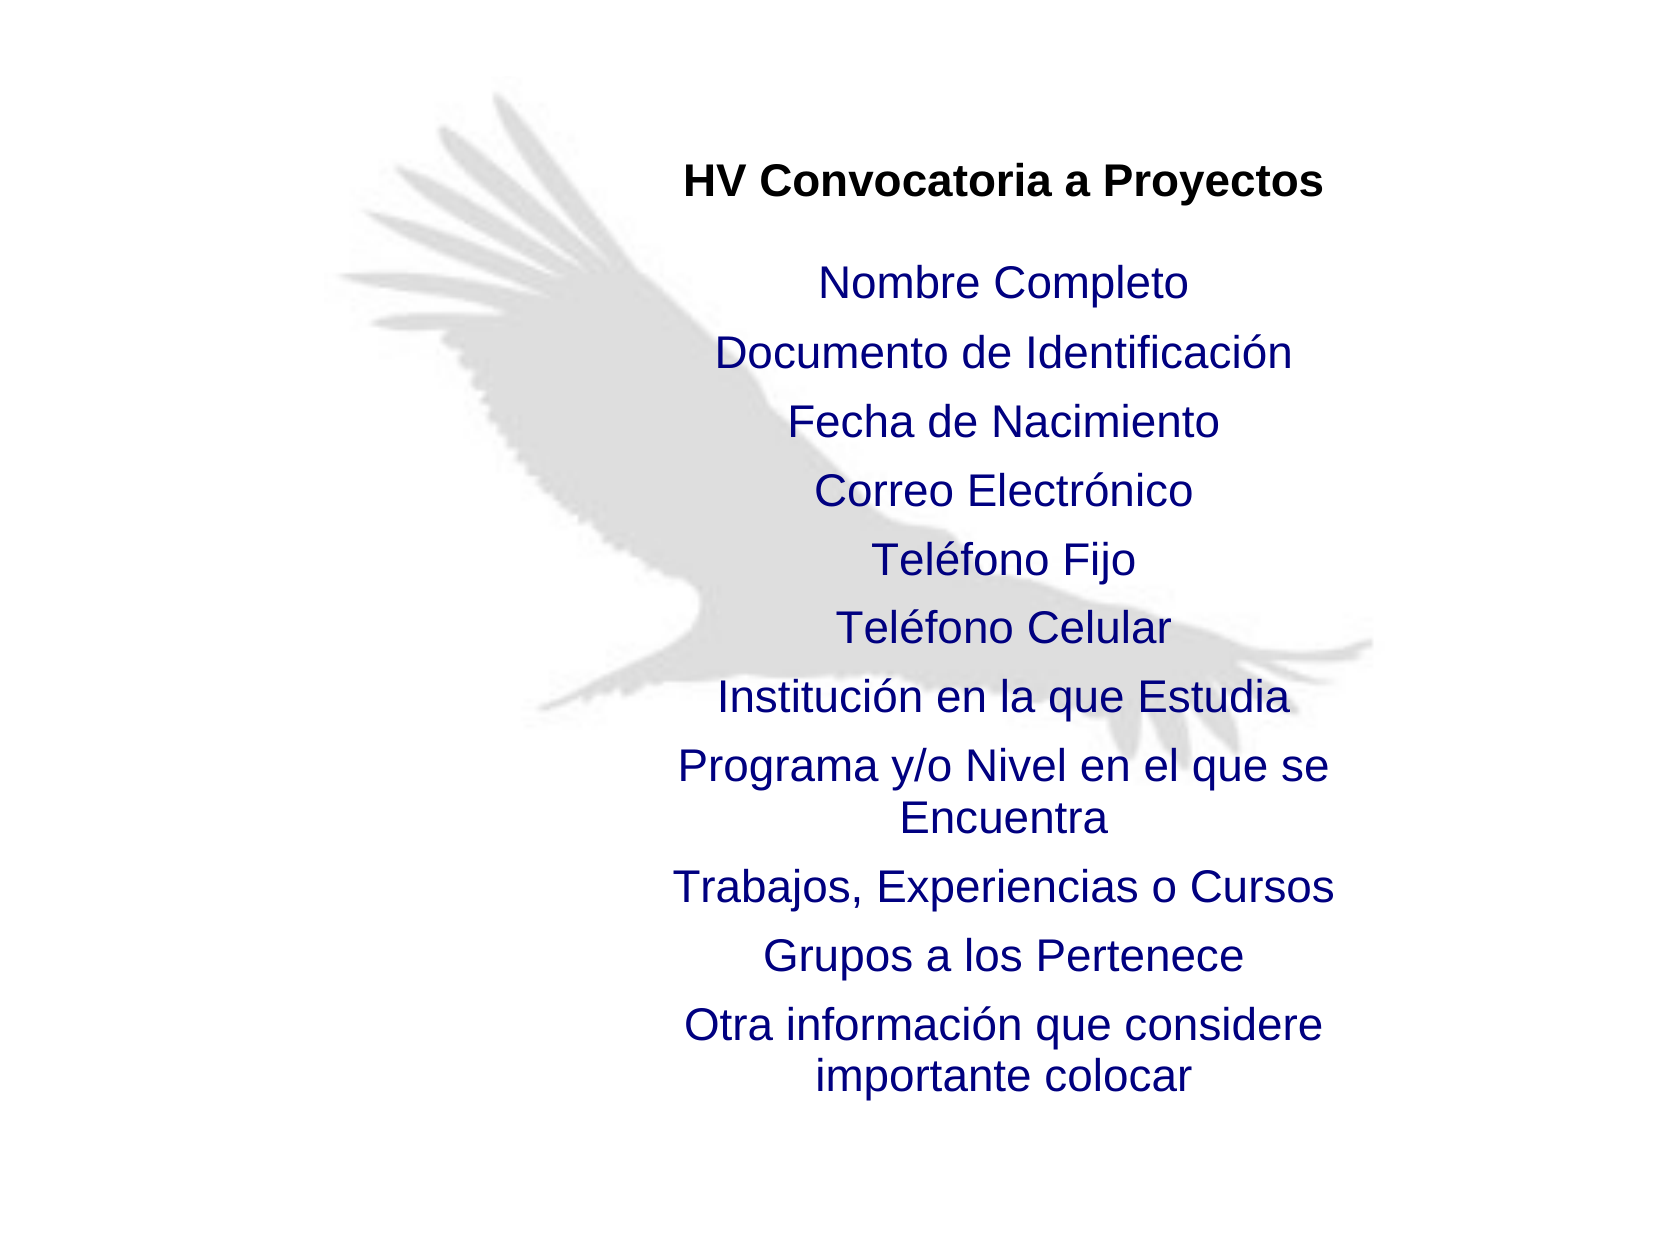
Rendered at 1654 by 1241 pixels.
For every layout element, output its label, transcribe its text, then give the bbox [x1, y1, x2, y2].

picture [324, 76, 1388, 800]
text_box HV Convocatoria a Proyectos Nombre Completo Documento de Identificación Fecha de Nacimiento Correo Electrónico Teléfono Fijo Teléfono Celular Institución en la que Estudia Programa y/o Nivel en el que se Encuentra Trabajos, Experiencias o Cursos Grupos a los Pertenece Otra información que considere importante colocar [649, 147, 1359, 1109]
